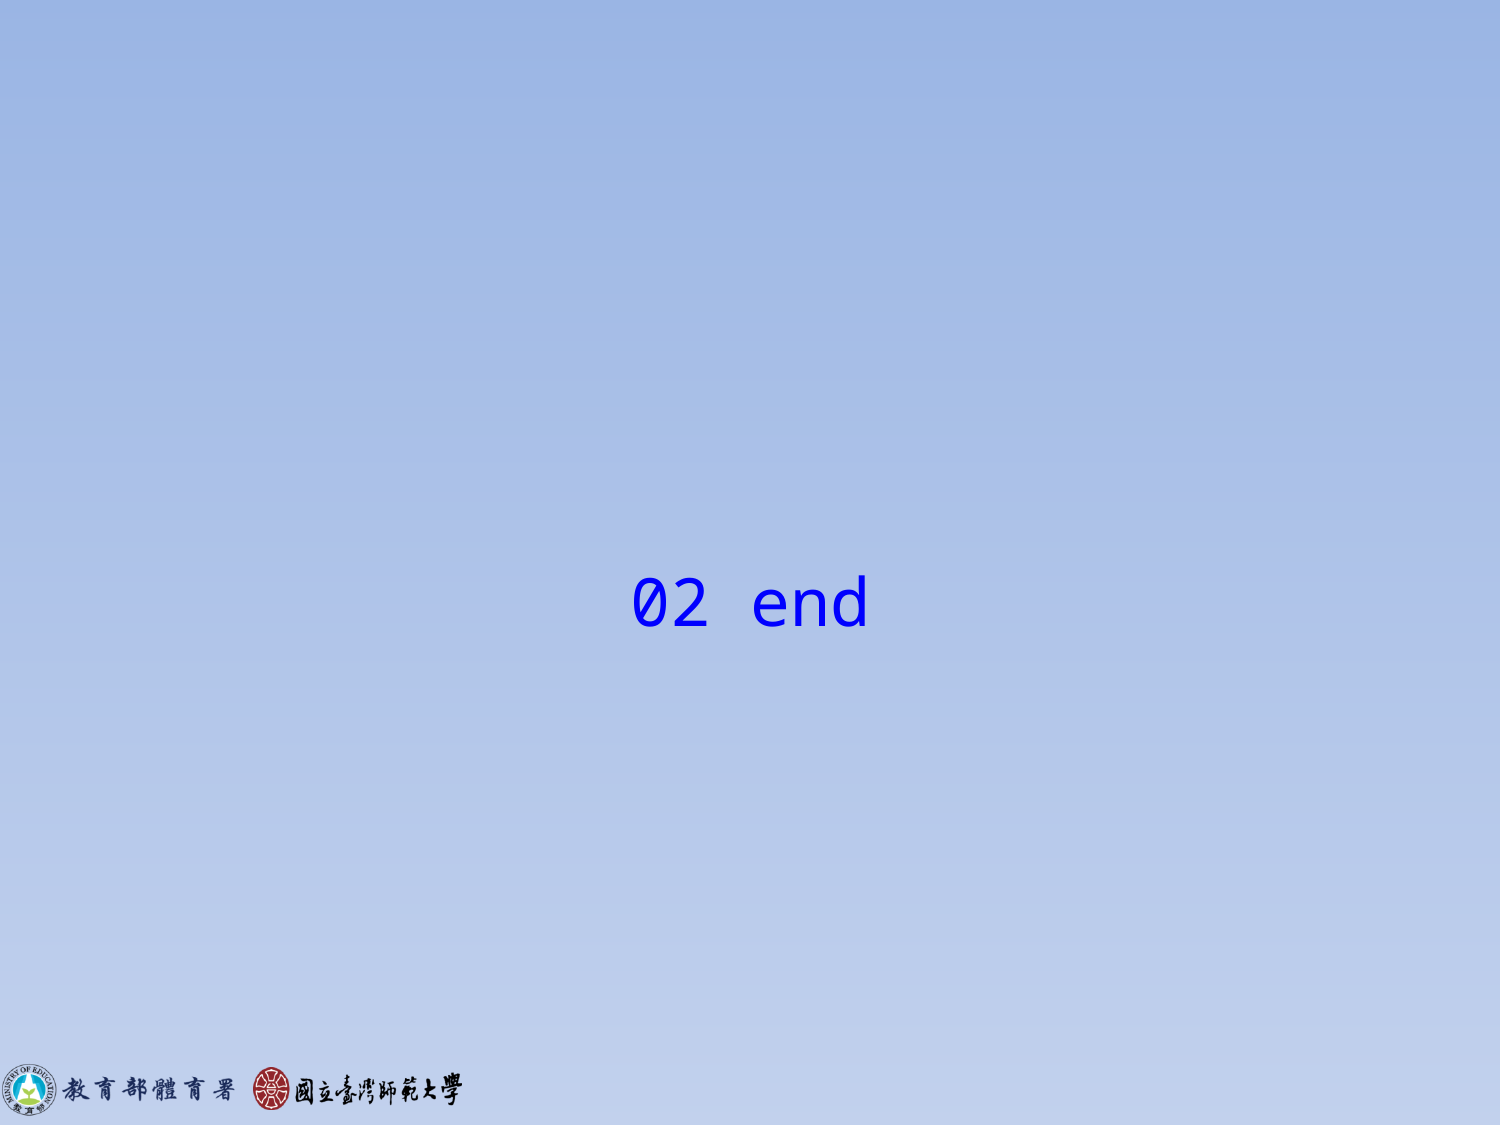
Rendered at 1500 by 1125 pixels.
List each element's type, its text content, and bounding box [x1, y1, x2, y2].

list 02 end [75, 262, 1426, 1005]
